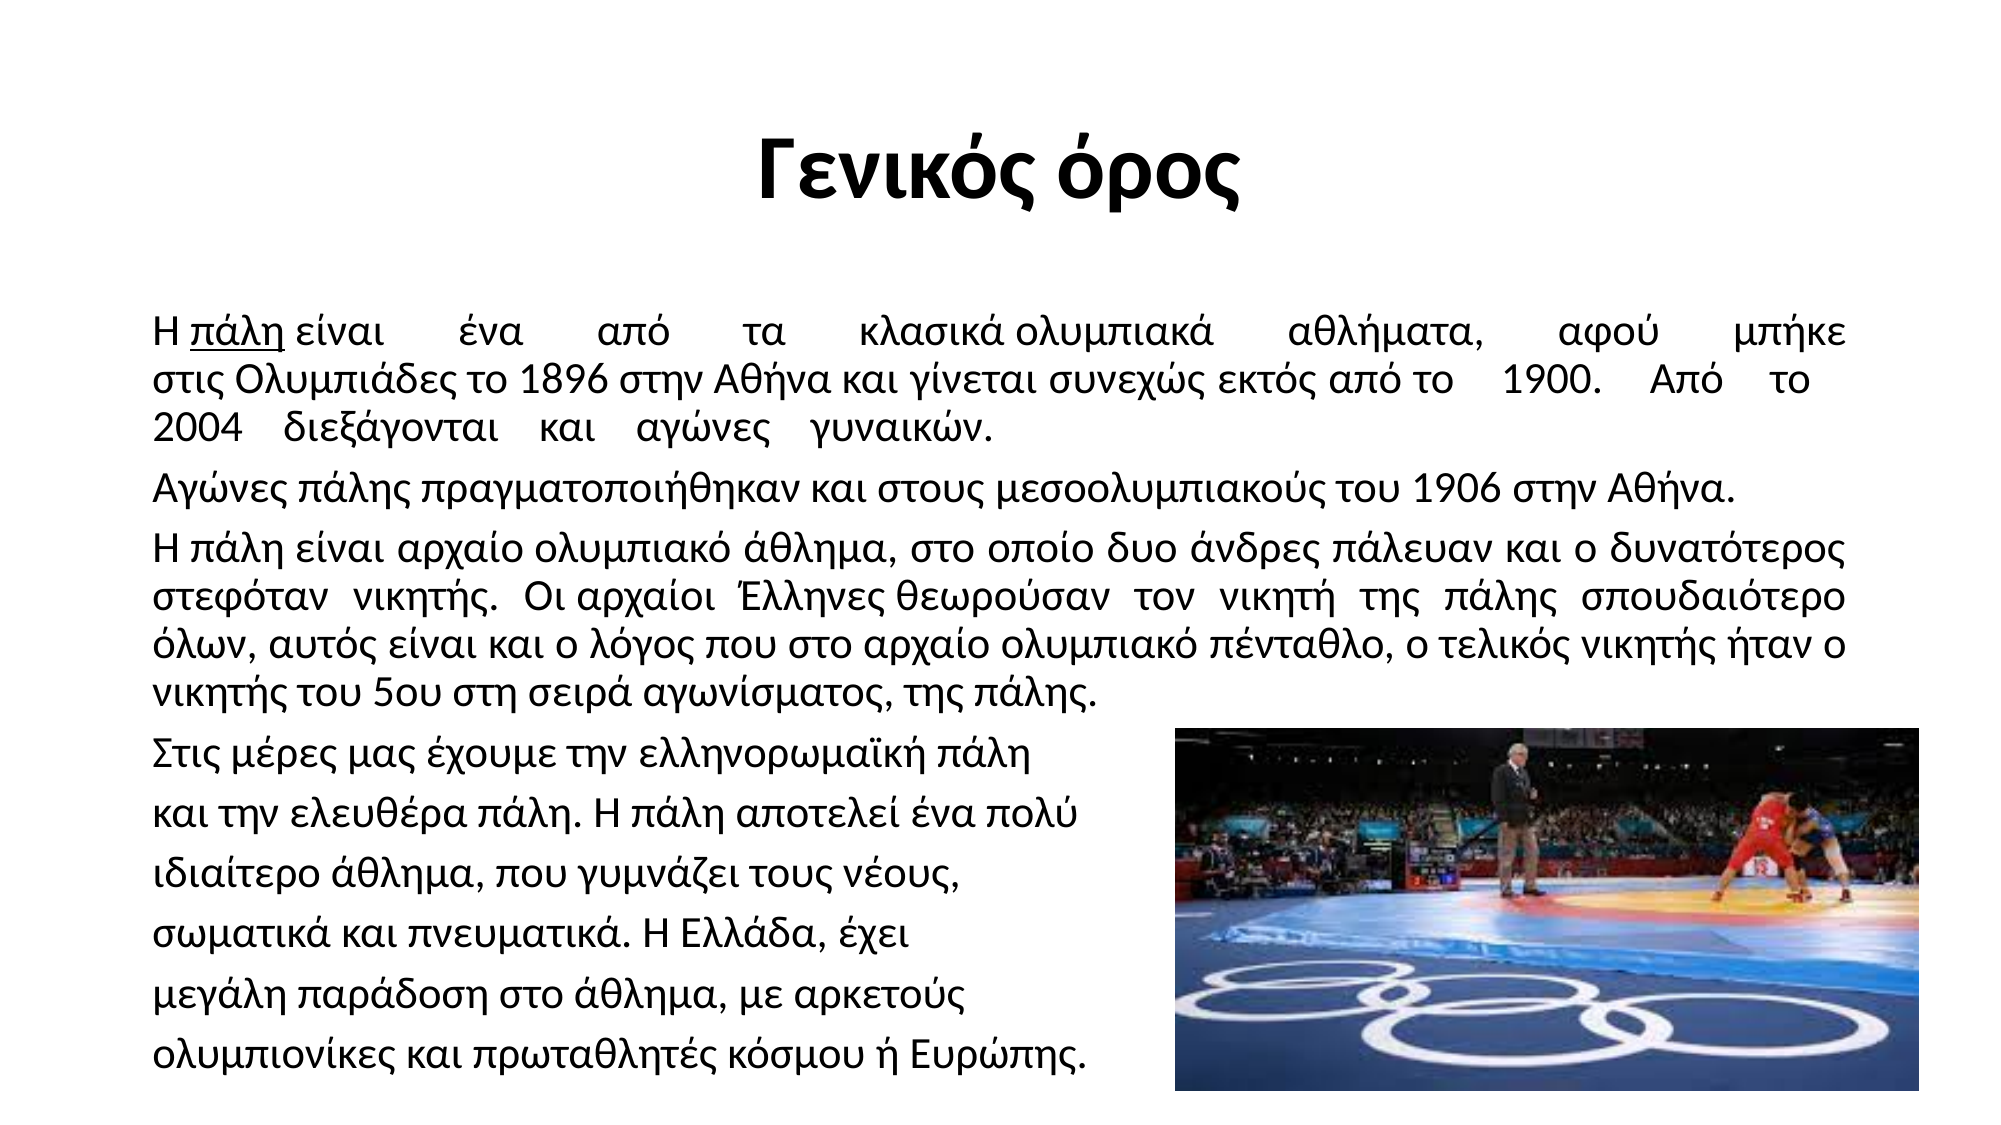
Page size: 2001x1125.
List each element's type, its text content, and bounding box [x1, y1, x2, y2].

title Γενικός όρος [137, 59, 1863, 278]
picture [1175, 728, 1919, 1091]
list Η πάλη είναι ένα από τα κλασικά ολυμπιακά αθλήματα, αφού μπήκε στις Ολυμπιάδες το 1896 στην Αθήνα και γίνεται συνεχώς εκτός από το 1900. Από το 2004 διεξάγονται και αγώνες γυναικών. Αγώνες πάλης πραγματοποιήθηκαν και στους μεσοολυμπιακούς του 1906 στην Αθήνα. Η πάλη είναι αρχαίο ολυμπιακό άθλημα, στο οποίο δυο άνδρες πάλευαν και ο δυνατότερος στεφόταν νικητής. Οι αρχαίοι Έλληνες θεωρούσαν τον νικητή της πάλης σπουδαιότερο όλων, αυτός είναι και ο λόγος που στο αρχαίο ολυμπιακό πένταθλο, ο τελικός νικητής ήταν ο νικητής του 5ου στη σειρά αγωνίσματος, της πάλης. Στις μέρες μας έχουμε την ελληνορωμαϊκή πάλη και την ελευθέρα πάλη. Η πάλη αποτελεί ένα πολύ ιδιαίτερο άθλημα, που γυμνάζει τους νέους, σωματικά και πνευματικά. Η Ελλάδα, έχει μεγάλη παράδοση στο άθλημα, με αρκετούς ολυμπιονίκες και πρωταθλητές κόσμου ή Ευρώπης. [137, 299, 1863, 1109]
